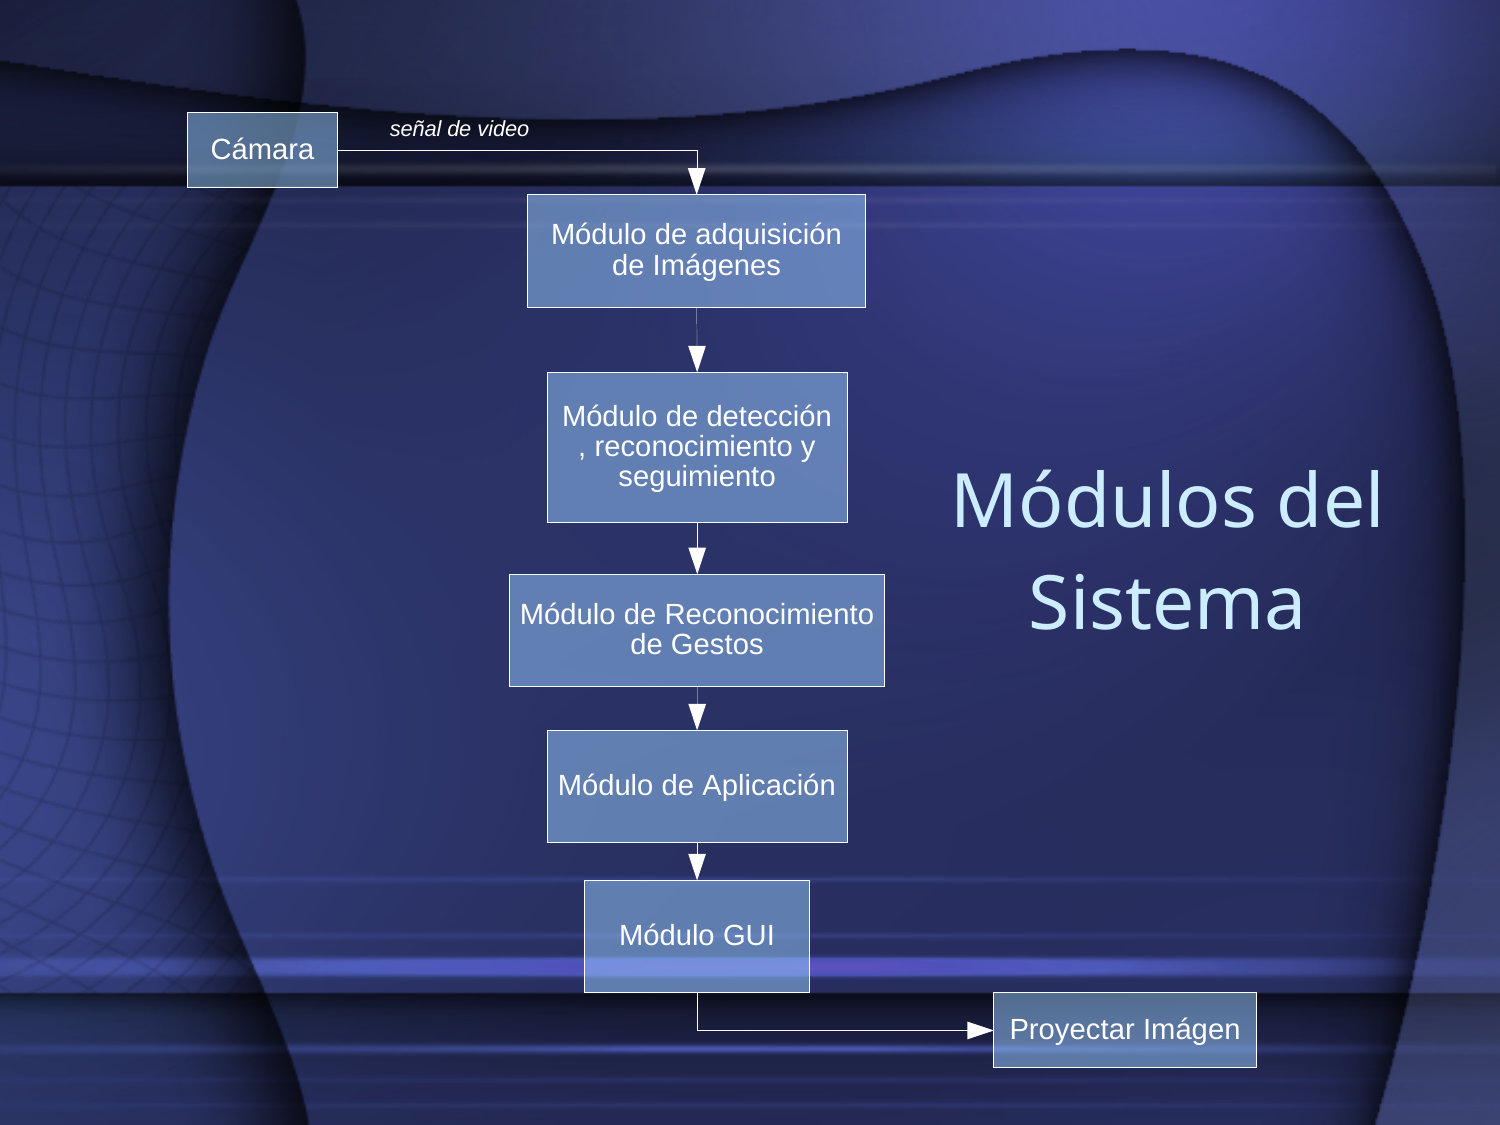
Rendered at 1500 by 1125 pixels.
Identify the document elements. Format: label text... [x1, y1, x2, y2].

text_box Proyectar Imágen [993, 992, 1257, 1068]
text_box Módulo de Aplicación [547, 730, 848, 843]
text_box Módulo de detección , reconocimiento y seguimiento [547, 372, 848, 523]
text_box señal de video [375, 110, 563, 150]
text_box Módulos del Sistema [840, 439, 1495, 667]
text_box Módulo de adquisición de Imágenes [527, 194, 866, 308]
text_box Módulo de Reconocimiento de Gestos [509, 574, 885, 687]
picture [0, 0, 1500, 1125]
text_box Cámara [187, 112, 338, 188]
text_box Módulo GUI [584, 880, 810, 993]
